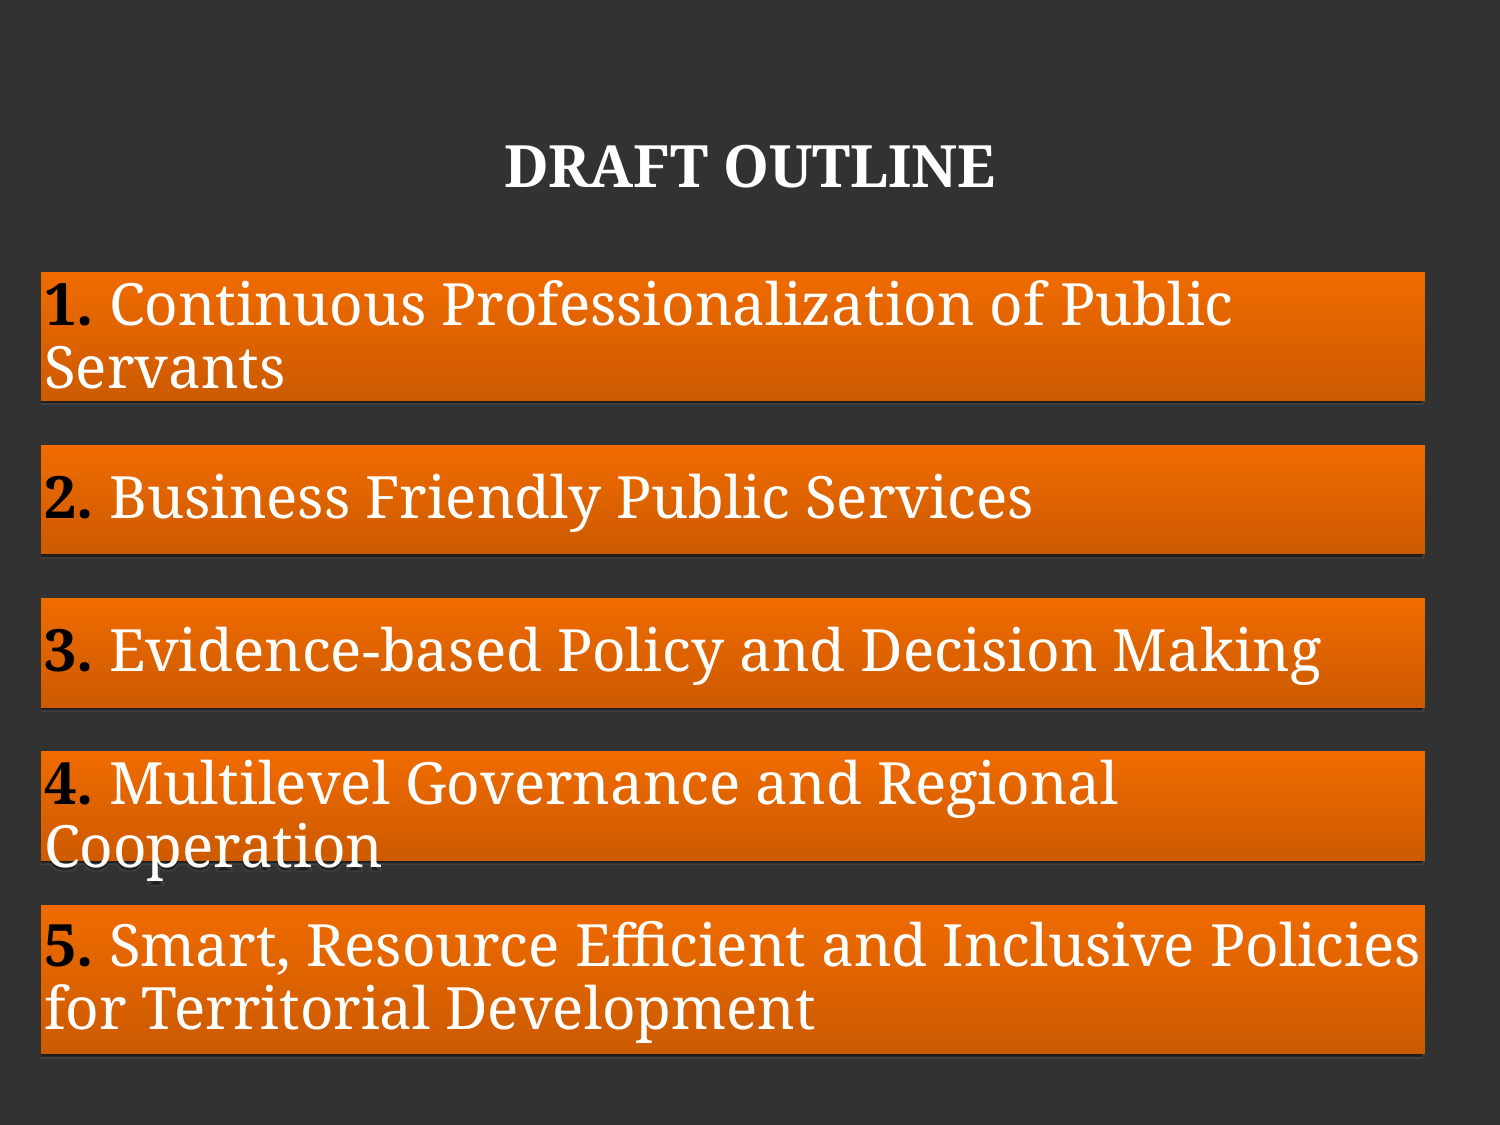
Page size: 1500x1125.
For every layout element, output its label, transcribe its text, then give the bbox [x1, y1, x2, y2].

text_box 4. Multilevel Governance and Regional Cooperation [41, 751, 1426, 861]
title DRAFT OUTLINE [53, 60, 1447, 278]
text_box 1. Continuous Professionalization of Public Servants [41, 272, 1426, 401]
text_box 2. Business Friendly Public Services [41, 445, 1426, 554]
text_box 3. Evidence-based Policy and Decision Making [41, 598, 1426, 708]
text_box 5. Smart, Resource Efficient and Inclusive Policies for Territorial Development [41, 905, 1426, 1054]
